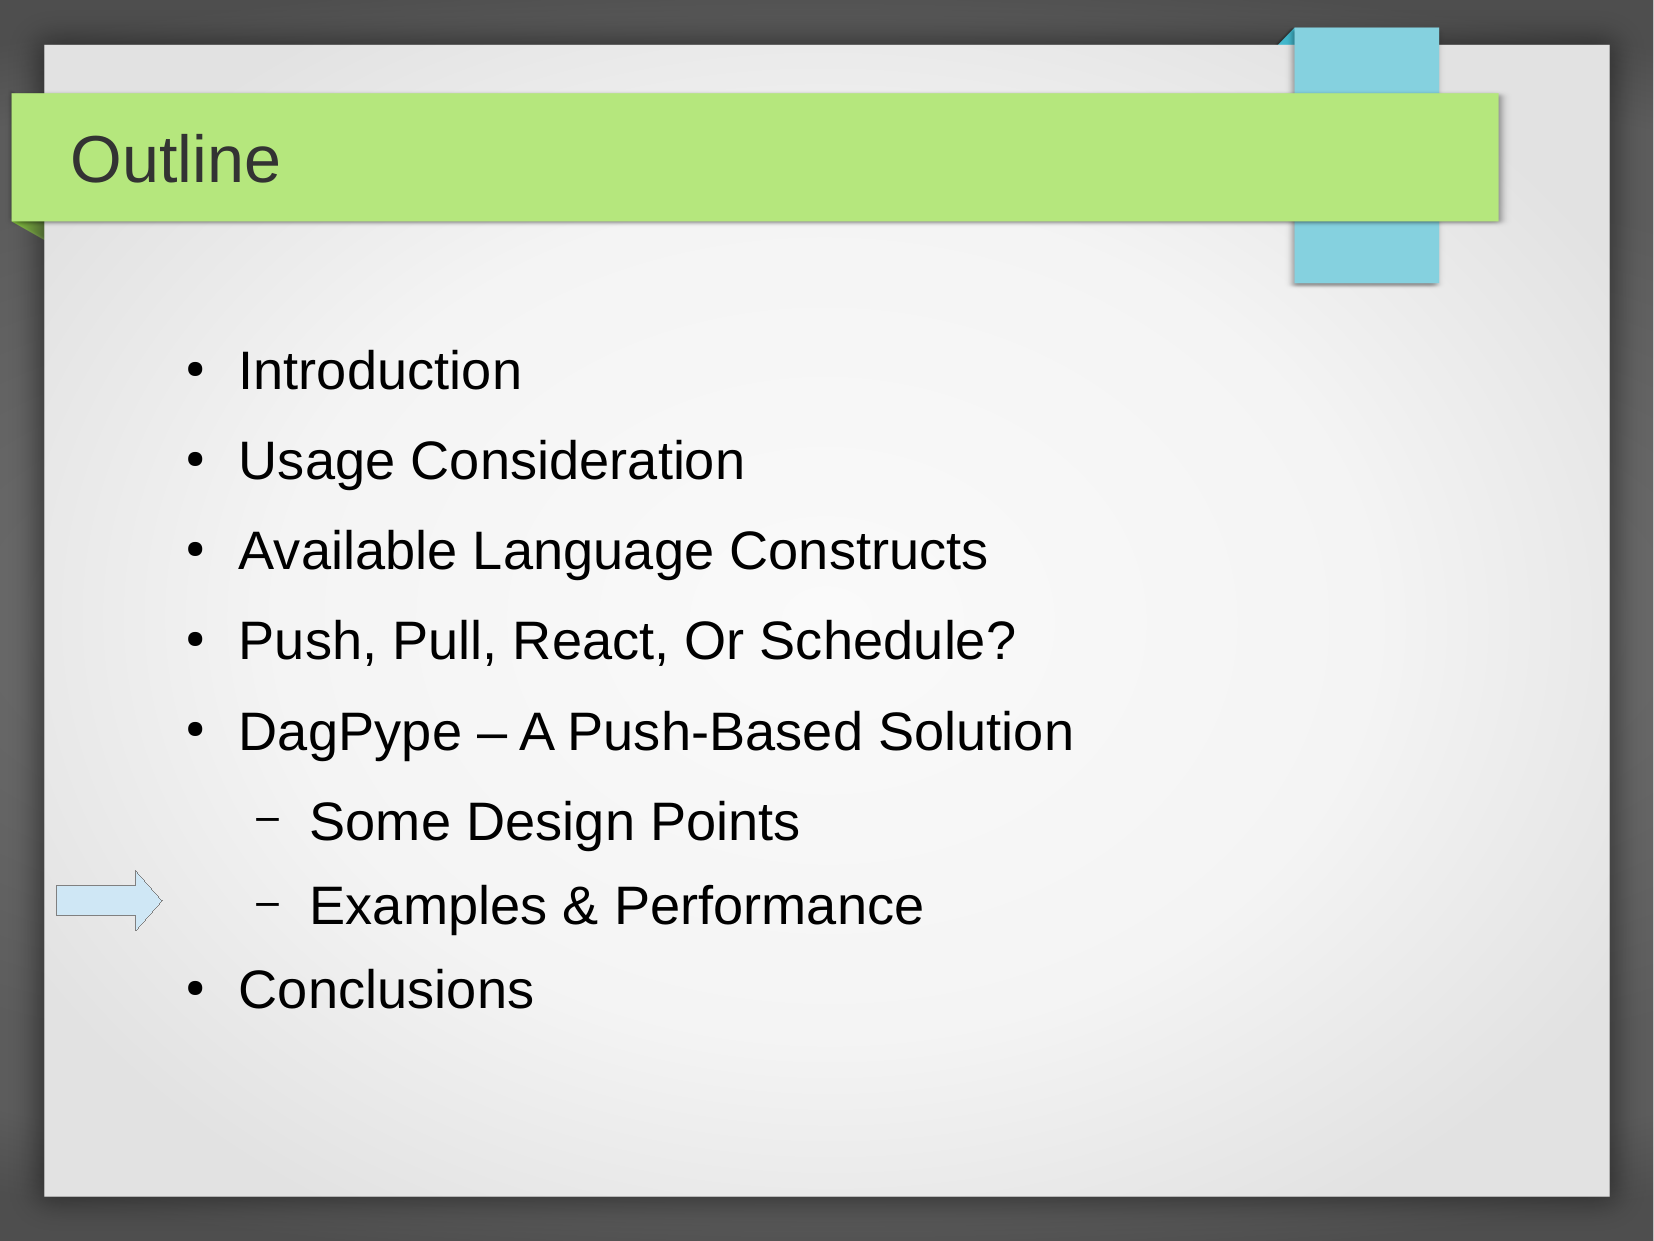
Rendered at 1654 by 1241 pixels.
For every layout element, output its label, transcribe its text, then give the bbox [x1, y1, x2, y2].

title Outline [70, 106, 1229, 213]
picture [0, 0, 1654, 1241]
text_box [56, 870, 163, 931]
list Introduction Usage Consideration Available Language Constructs Push, Pull, React, Or Schedule? DagPype – A Push-Based Solution Some Design Points Examples & Performance Conclusions [167, 340, 1623, 1060]
